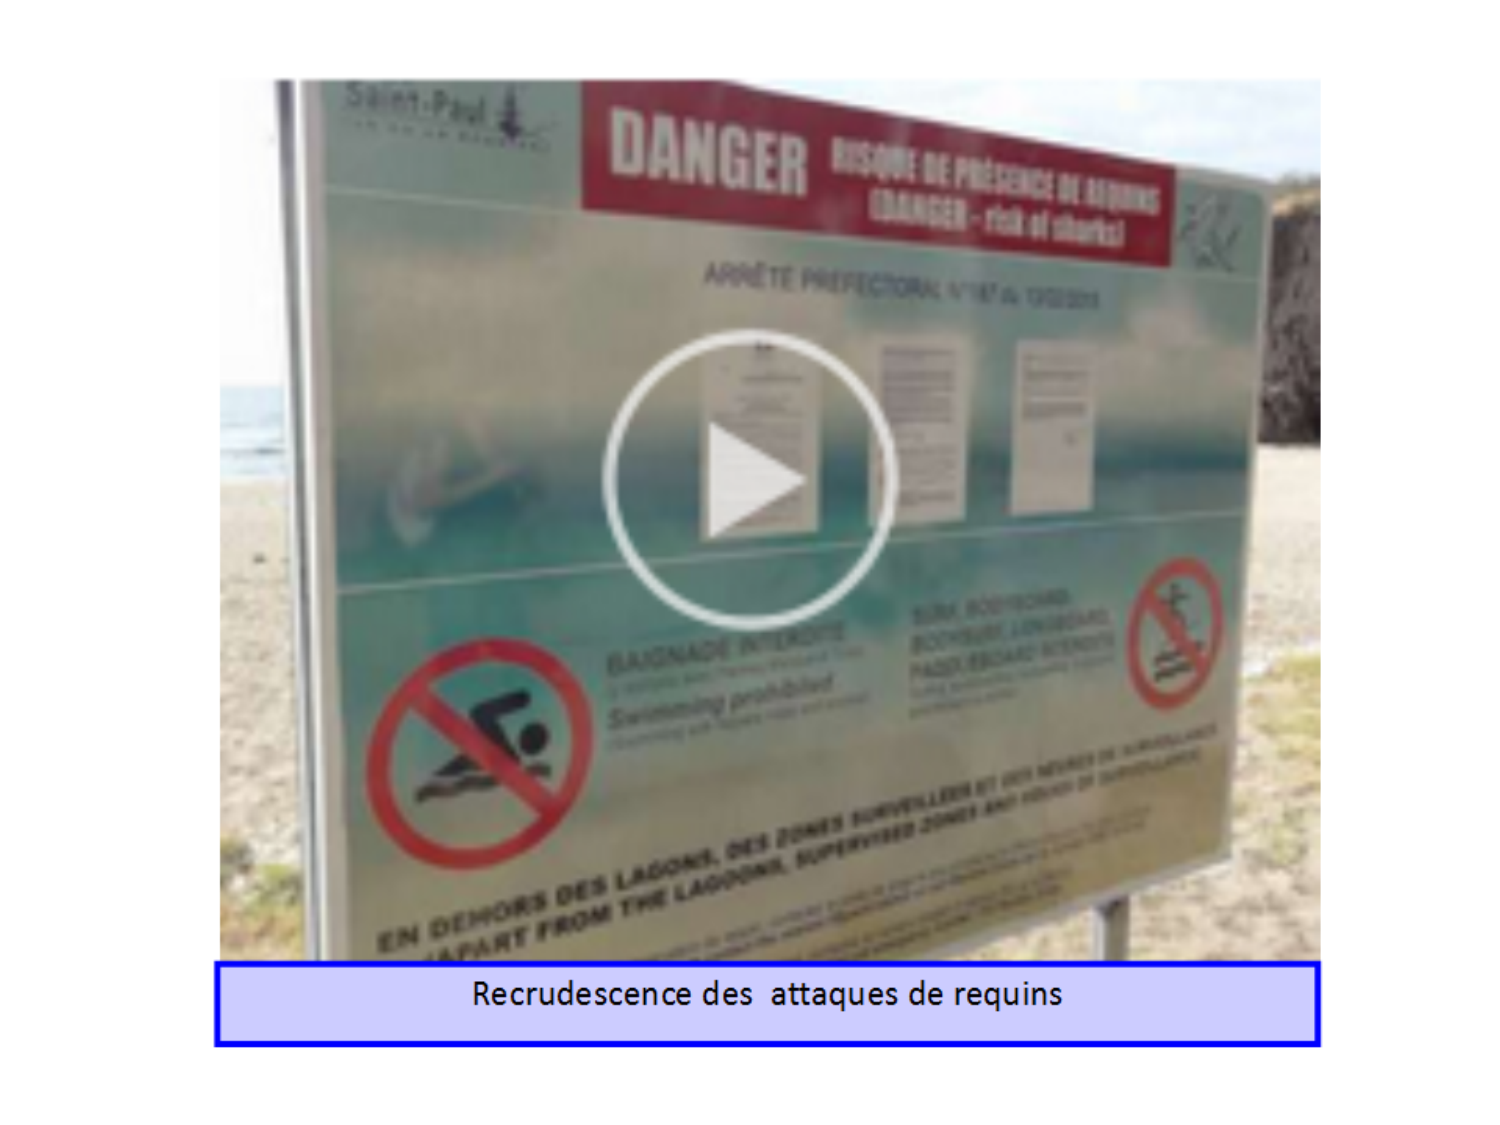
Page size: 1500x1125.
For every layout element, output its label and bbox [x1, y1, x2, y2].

picture [200, 56, 1335, 1060]
